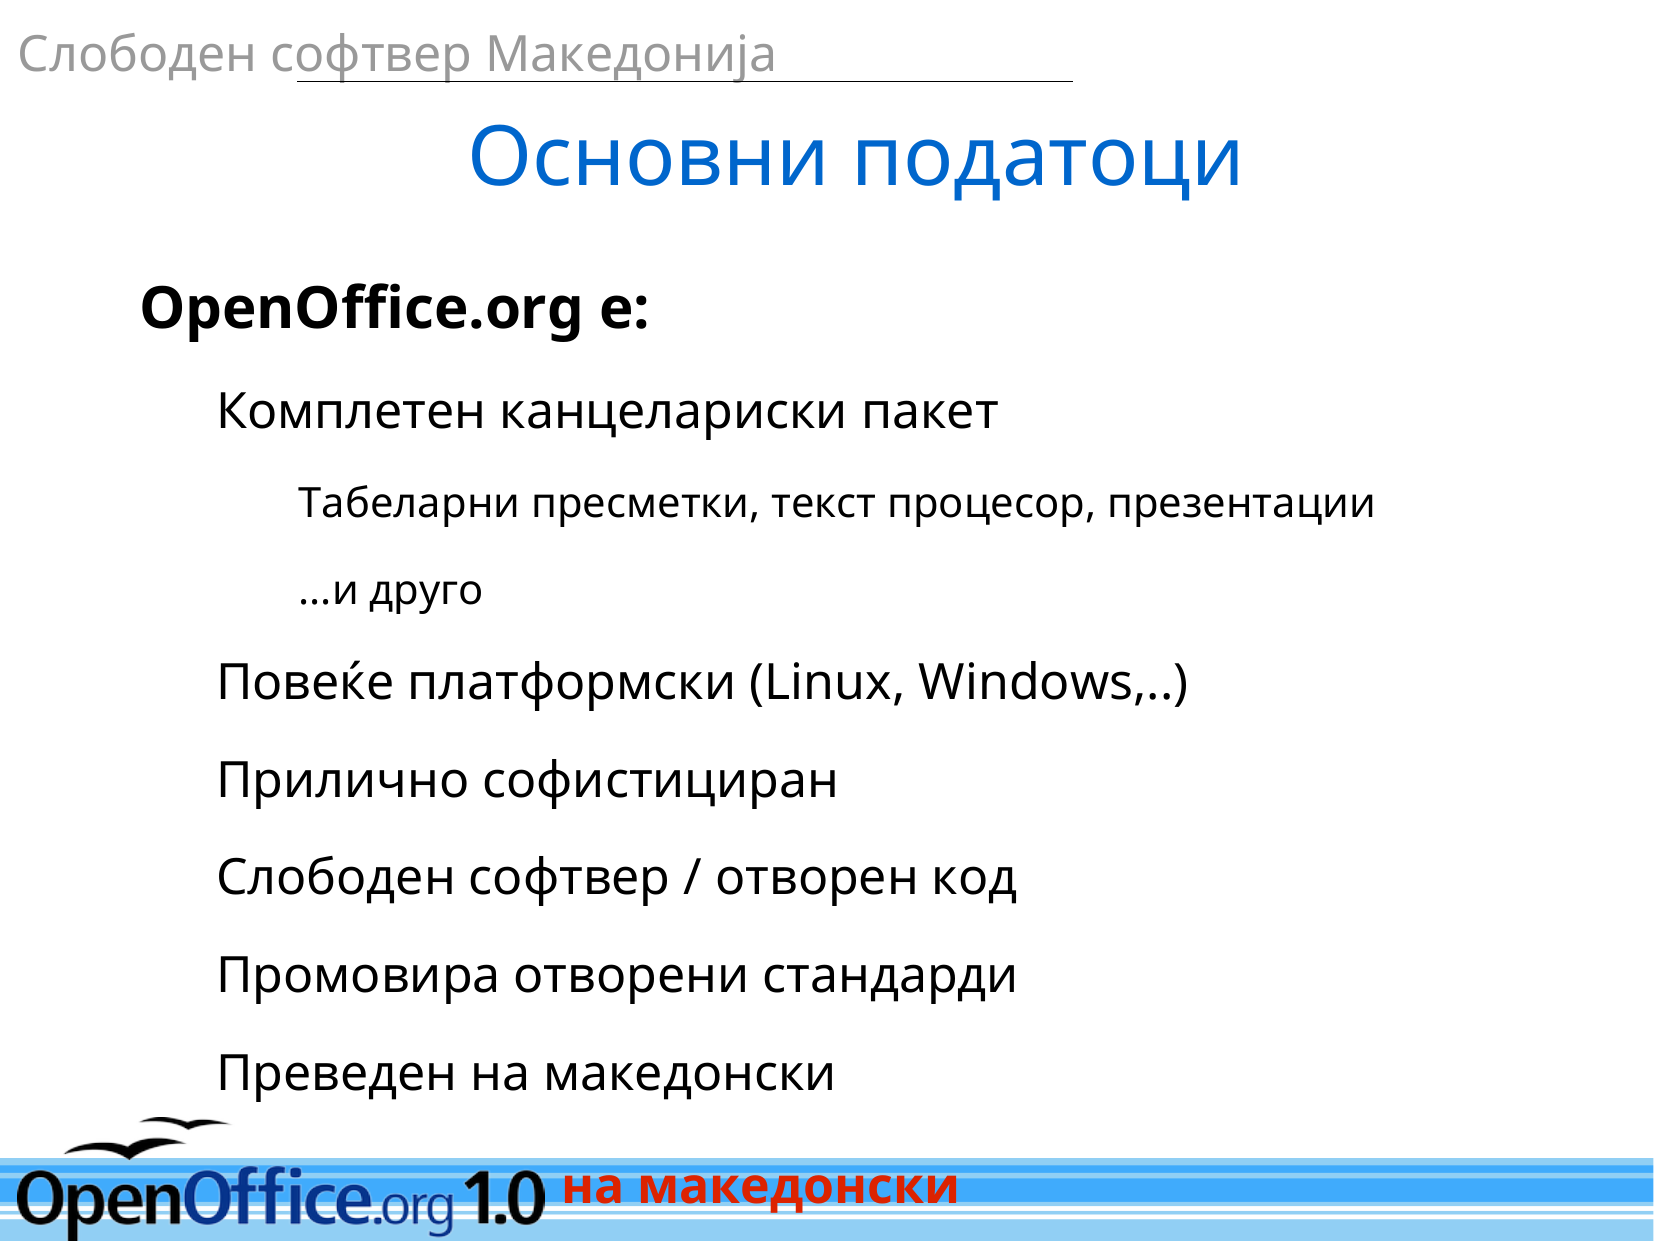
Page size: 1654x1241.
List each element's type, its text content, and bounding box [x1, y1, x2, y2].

list OpenOffice.org е: Комплетен канцелариски пакет Табеларни пресметки, текст процесор, презентации ...и друго Повеќе платформски (Linux, Windows,..) Прилично софистициран Слободен софтвер / отворен код Промовира отворени стандарди Преведен на македонски [121, 266, 1534, 1127]
picture [0, 1117, 1654, 1241]
title Основни податоци [120, 49, 1533, 257]
